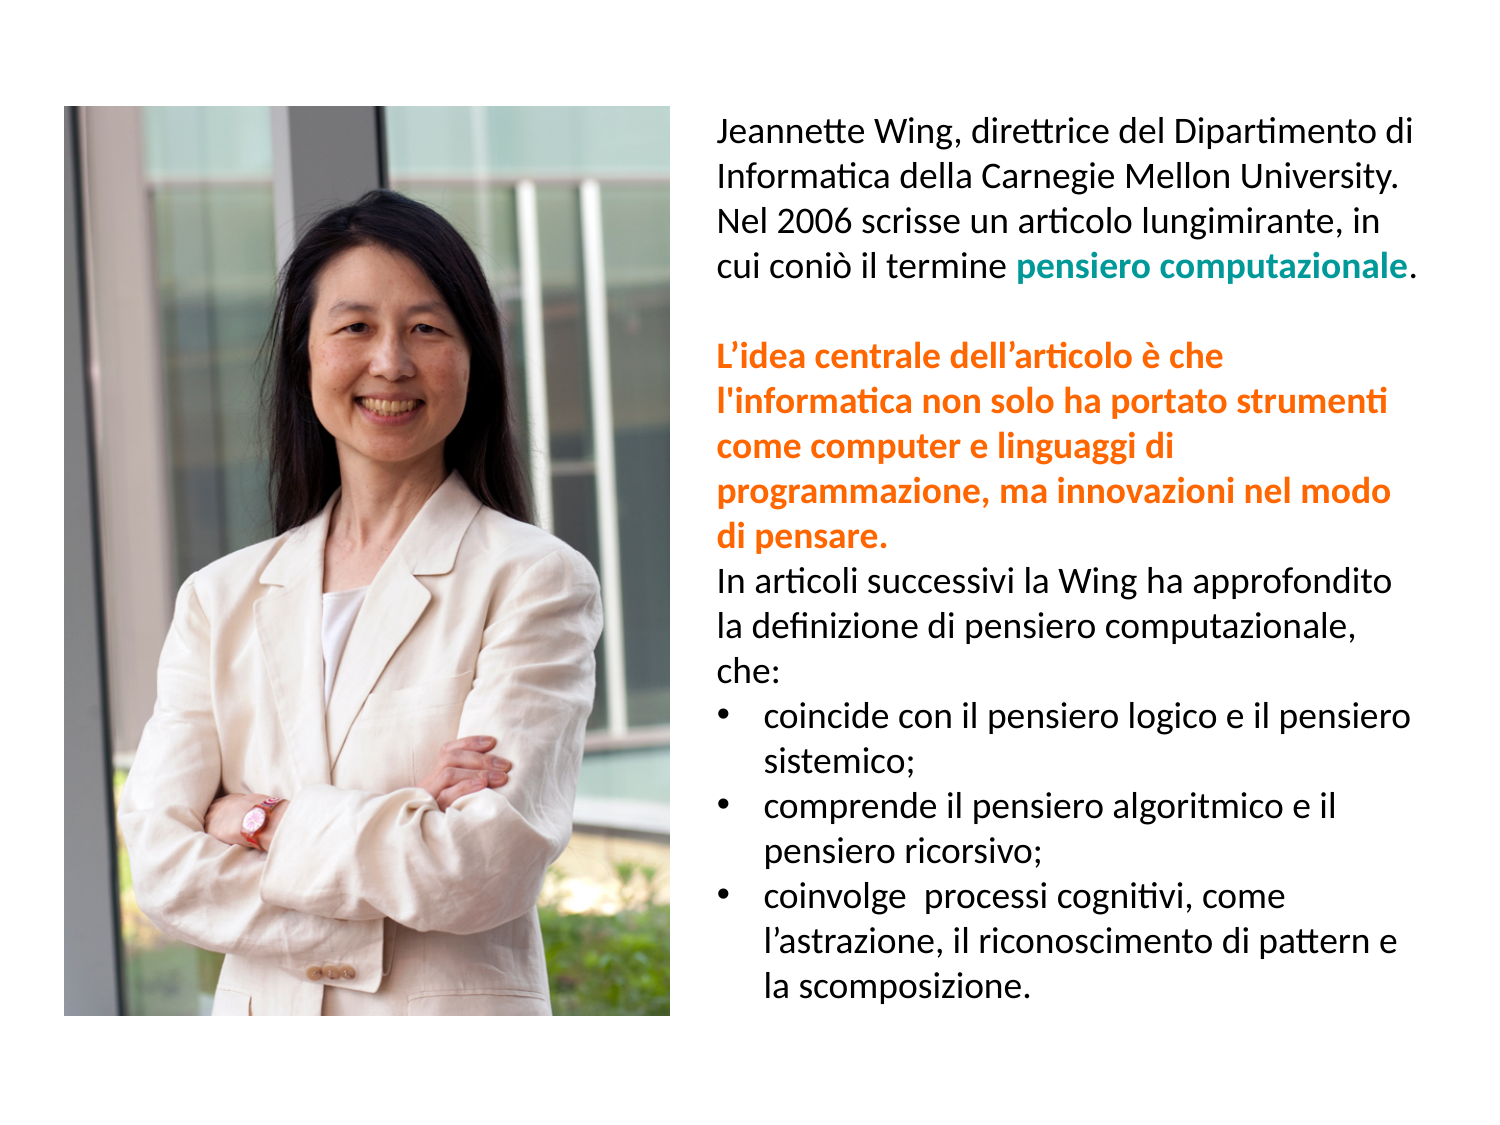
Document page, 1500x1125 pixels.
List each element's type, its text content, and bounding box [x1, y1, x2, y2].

text_box Jeannette Wing, direttrice del Dipartimento di Informatica della Carnegie Mellon University. Nel 2006 scrisse un articolo lungimirante, in cui coniò il termine pensiero computazionale. L’idea centrale dell’articolo è che l'informatica non solo ha portato strumenti come computer e linguaggi di programmazione, ma innovazioni nel modo di pensare. In articoli successivi la Wing ha approfondito la definizione di pensiero computazionale, che: coincide con il pensiero logico e il pensiero sistemico; comprende il pensiero algoritmico e il pensiero ricorsivo; coinvolge processi cognitivi, come l’astrazione, il riconoscimento di pattern e la scomposizione. [701, 98, 1435, 1014]
picture [64, 106, 670, 1016]
